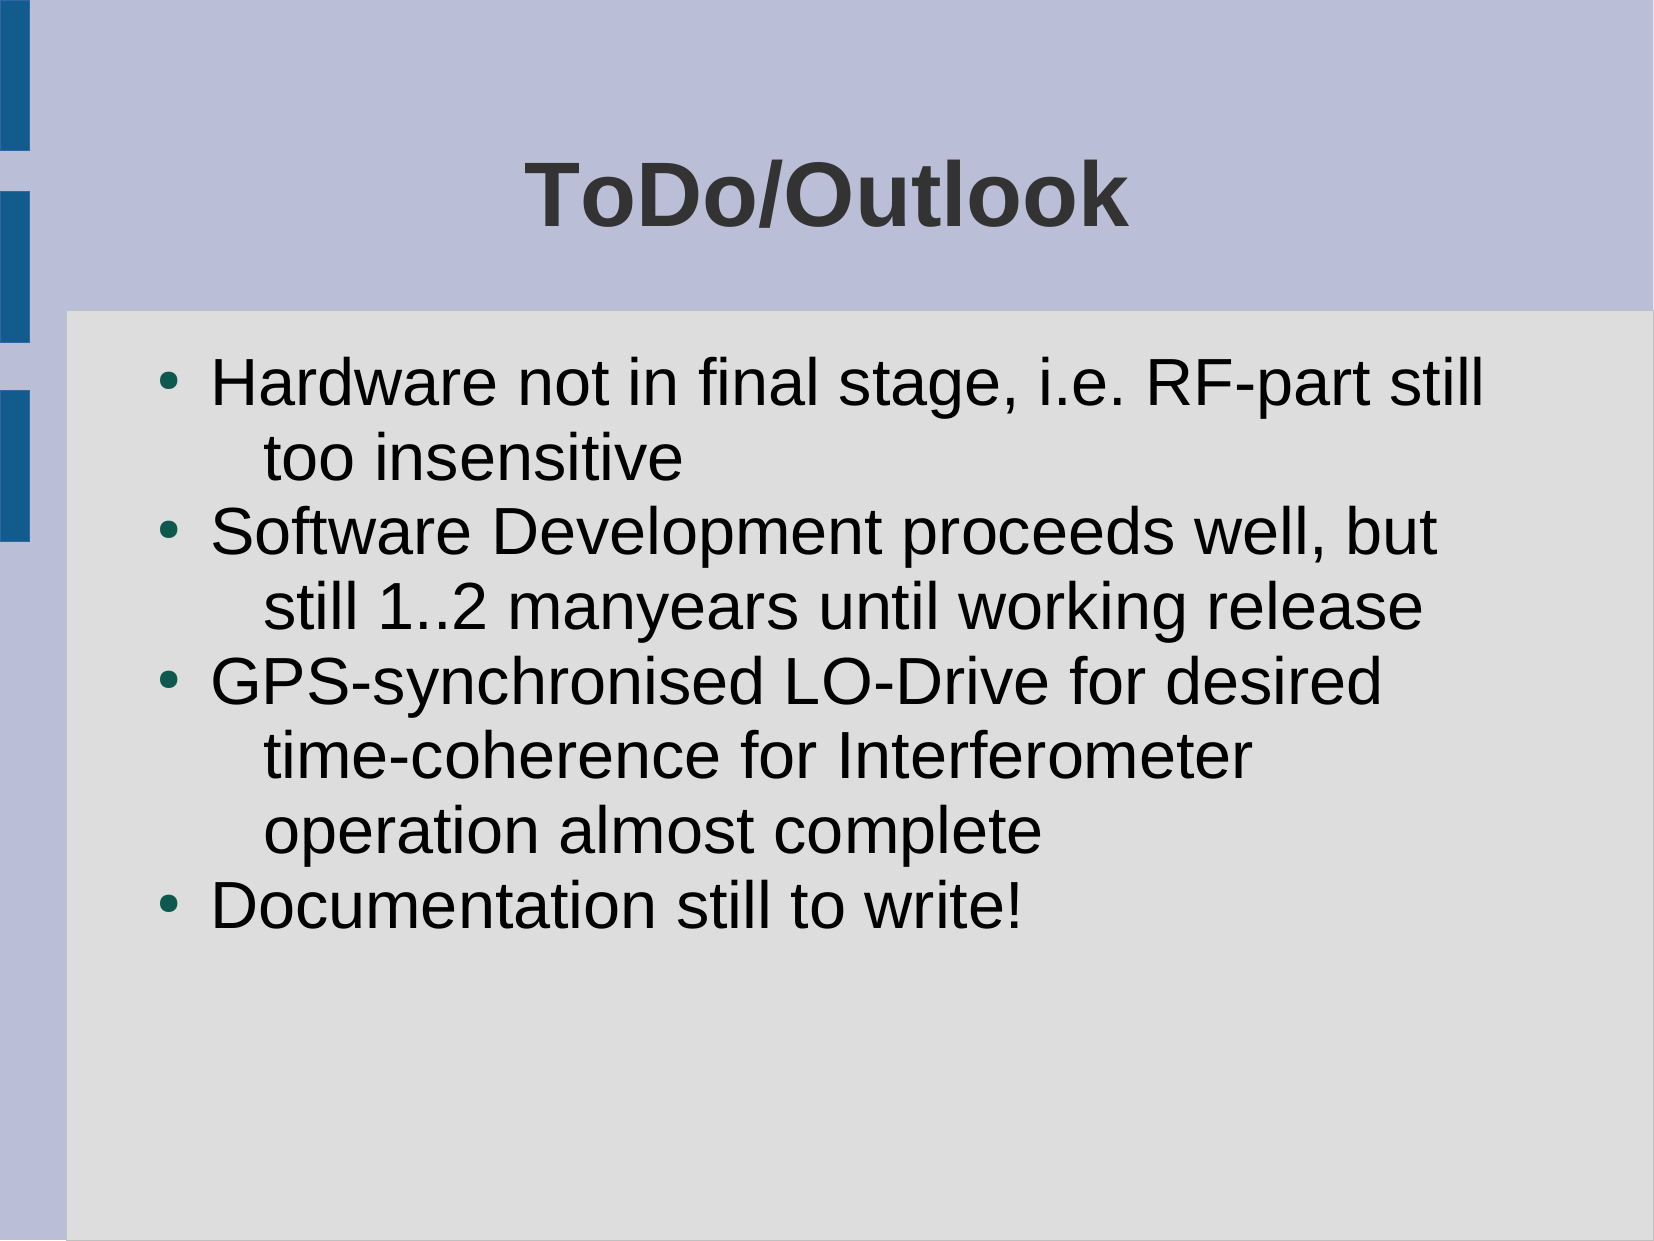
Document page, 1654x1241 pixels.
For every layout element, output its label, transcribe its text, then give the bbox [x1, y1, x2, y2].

list Hardware not in final stage, i.e. RF-part still too insensitive Software Development proceeds well, but still 1..2 manyears until working release GPS-synchronised LO-Drive for desired time-coherence for Interferometer operation almost complete Documentation still to write! [121, 344, 1534, 1127]
title ToDo/Outlook [121, 91, 1534, 299]
